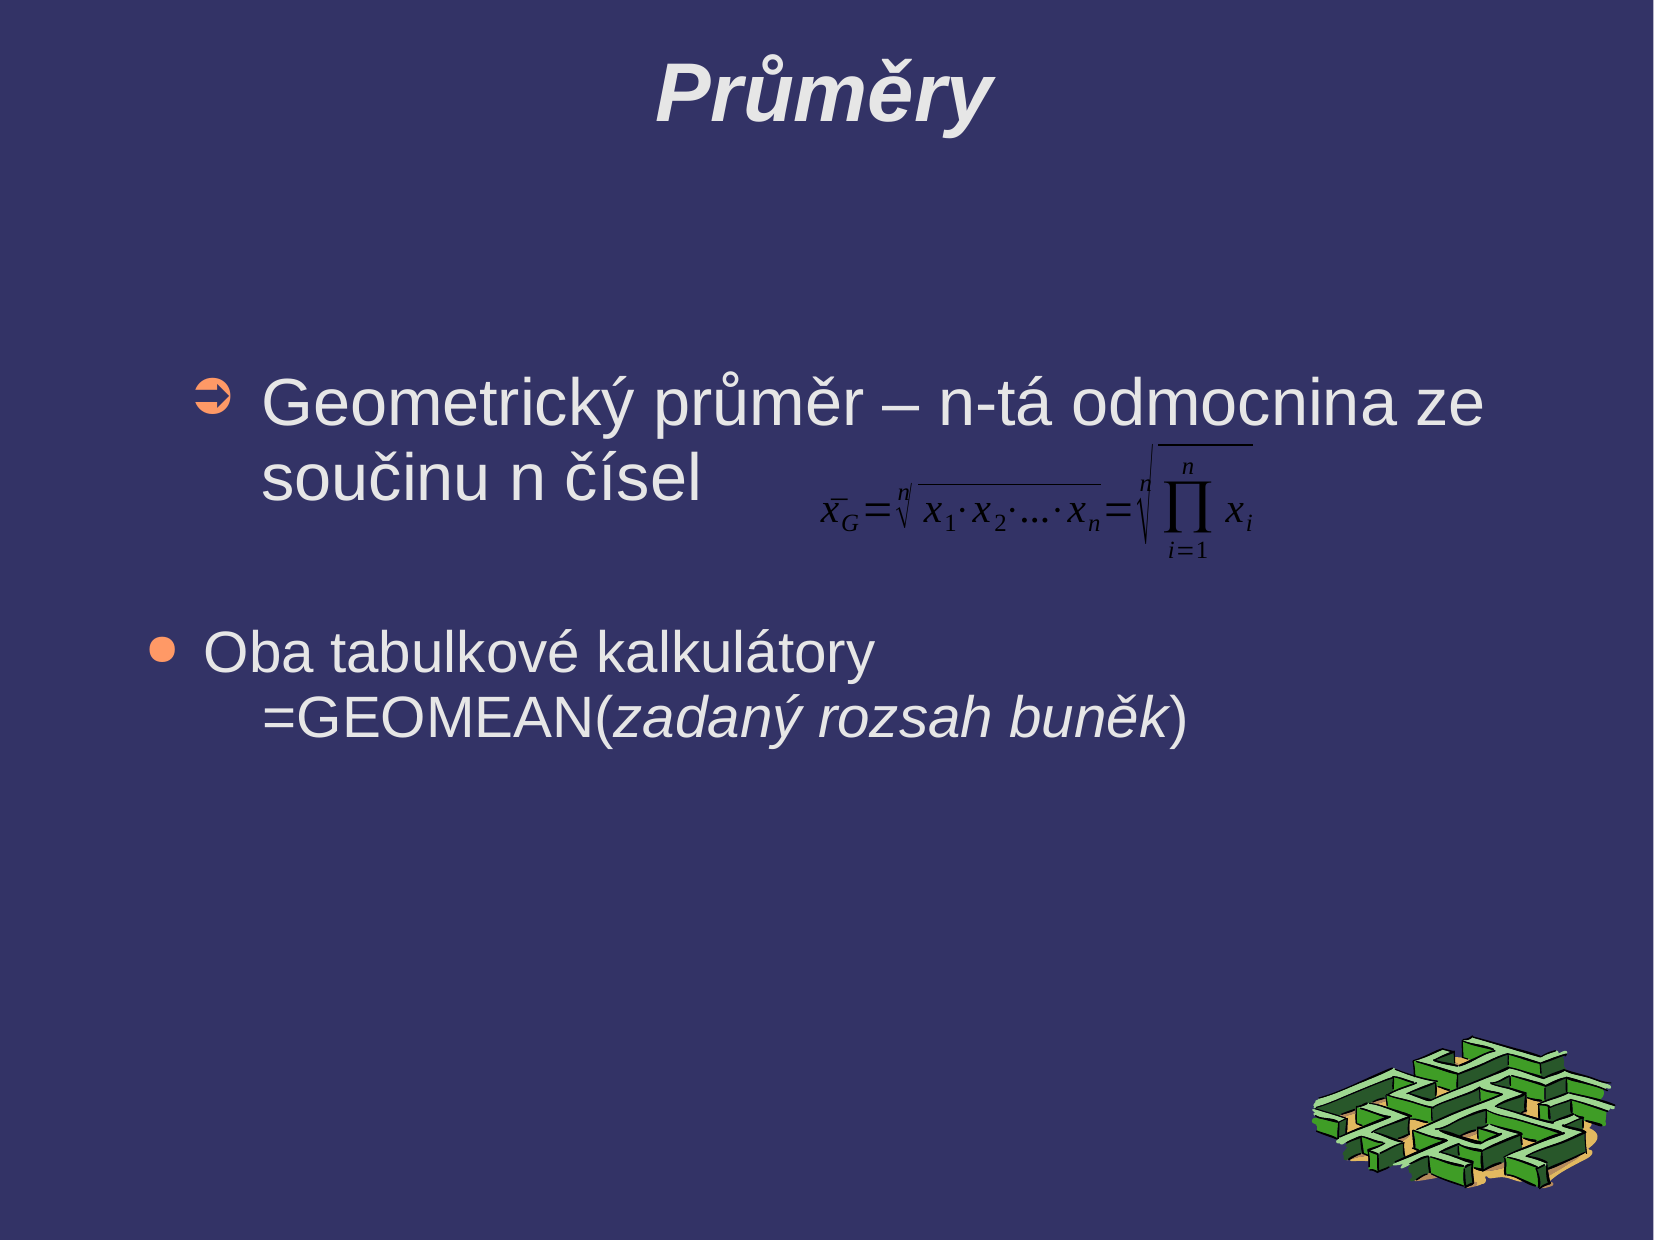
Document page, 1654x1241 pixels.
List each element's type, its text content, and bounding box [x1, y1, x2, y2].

list Geometrický průměr – n-tá odmocnina ze součinu n čísel [178, 364, 1570, 1147]
chart [811, 442, 1260, 565]
list Oba tabulkové kalkulátory =GEOMEAN(zadaný rozsah buněk) [144, 620, 1536, 750]
title Průměry [118, 0, 1531, 187]
